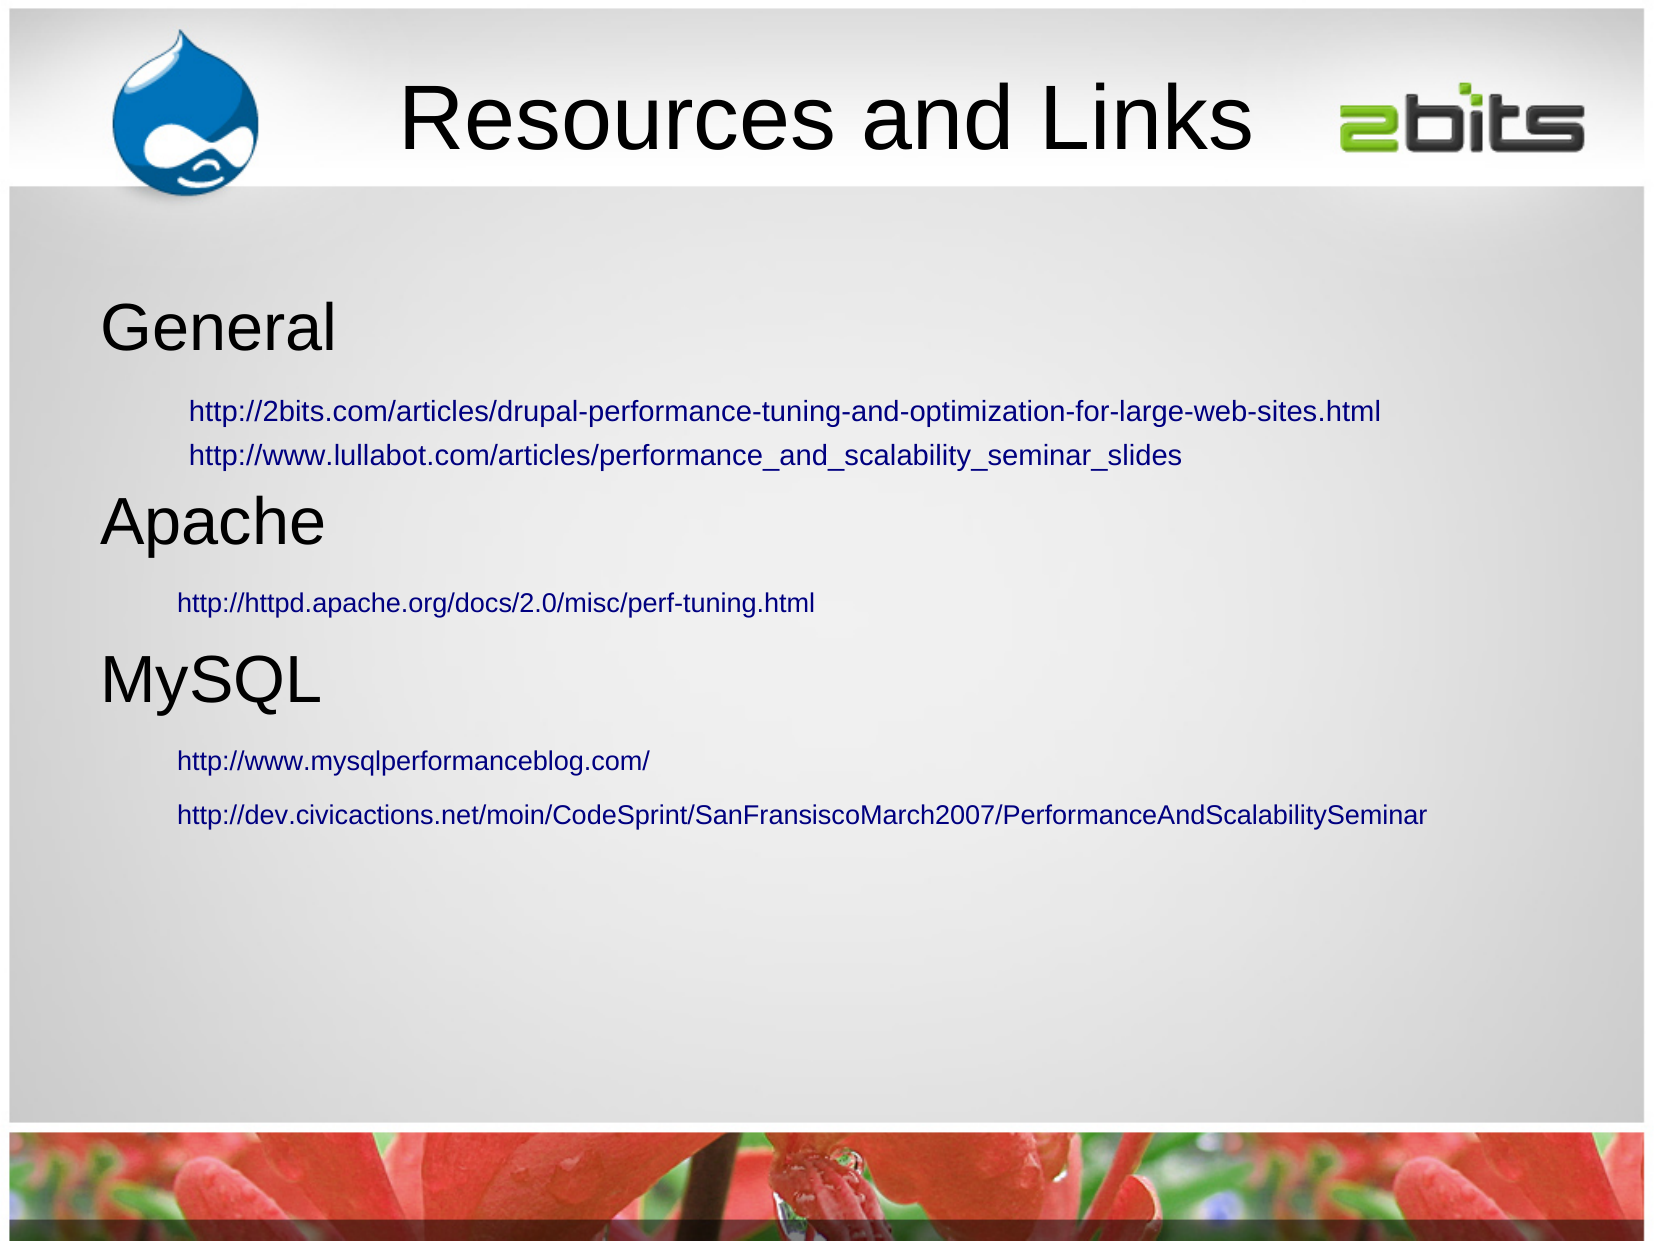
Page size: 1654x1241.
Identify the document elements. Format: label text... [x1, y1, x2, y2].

title Resources and Links [82, 21, 1571, 214]
list General http://2bits.com/articles/drupal-performance-tuning-and-optimization-for-large-web-sites.html http://www.lullabot.com/articles/performance_and_scalability_seminar_slides Apache http://httpd.apache.org/docs/2.0/misc/perf-tuning.html MySQL http://www.mysqlperformanceblog.com/ http://dev.civicactions.net/moin/CodeSprint/SanFransiscoMarch2007/PerformanceAndScalabilitySeminar [82, 290, 1571, 1094]
picture [0, 0, 1654, 1241]
